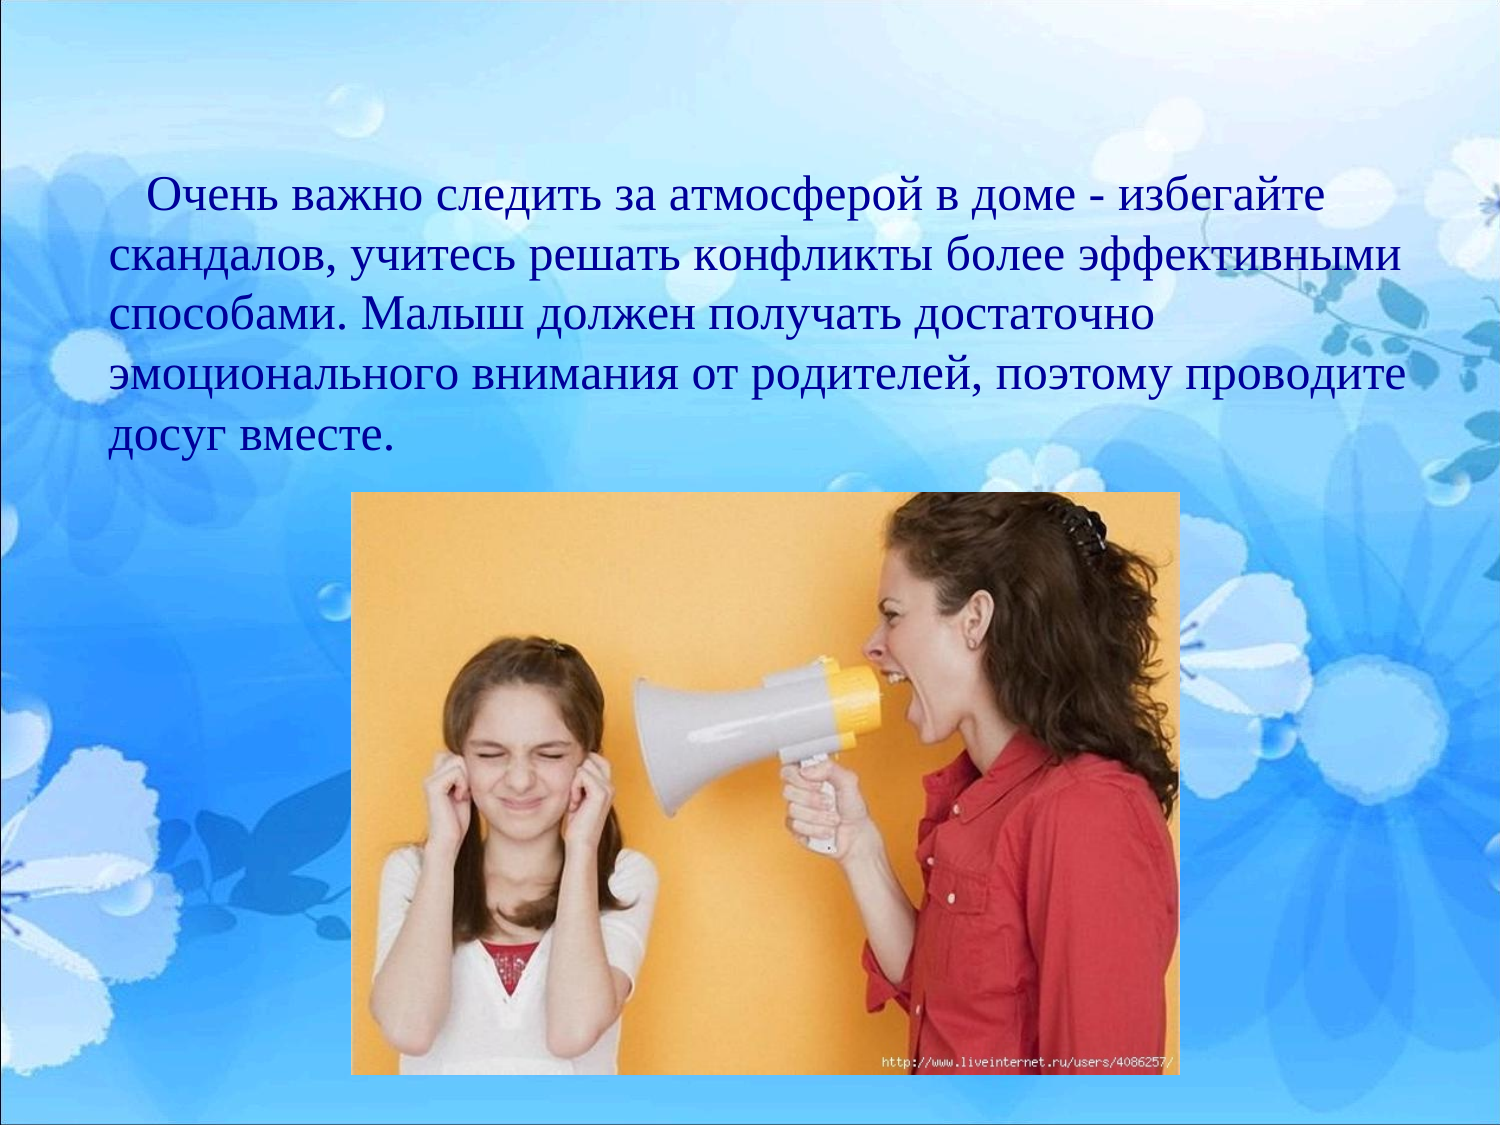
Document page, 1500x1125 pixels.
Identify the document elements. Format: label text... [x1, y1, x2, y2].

text_box Очень важно следить за атмосферой в доме - избегайте скандалов, учитесь решать конфликты более эффективными способами. Малыш должен получать достаточно эмоционального внимания от родителей, поэтому проводите досуг вместе. [93, 152, 1430, 468]
picture [0, 0, 1500, 1125]
